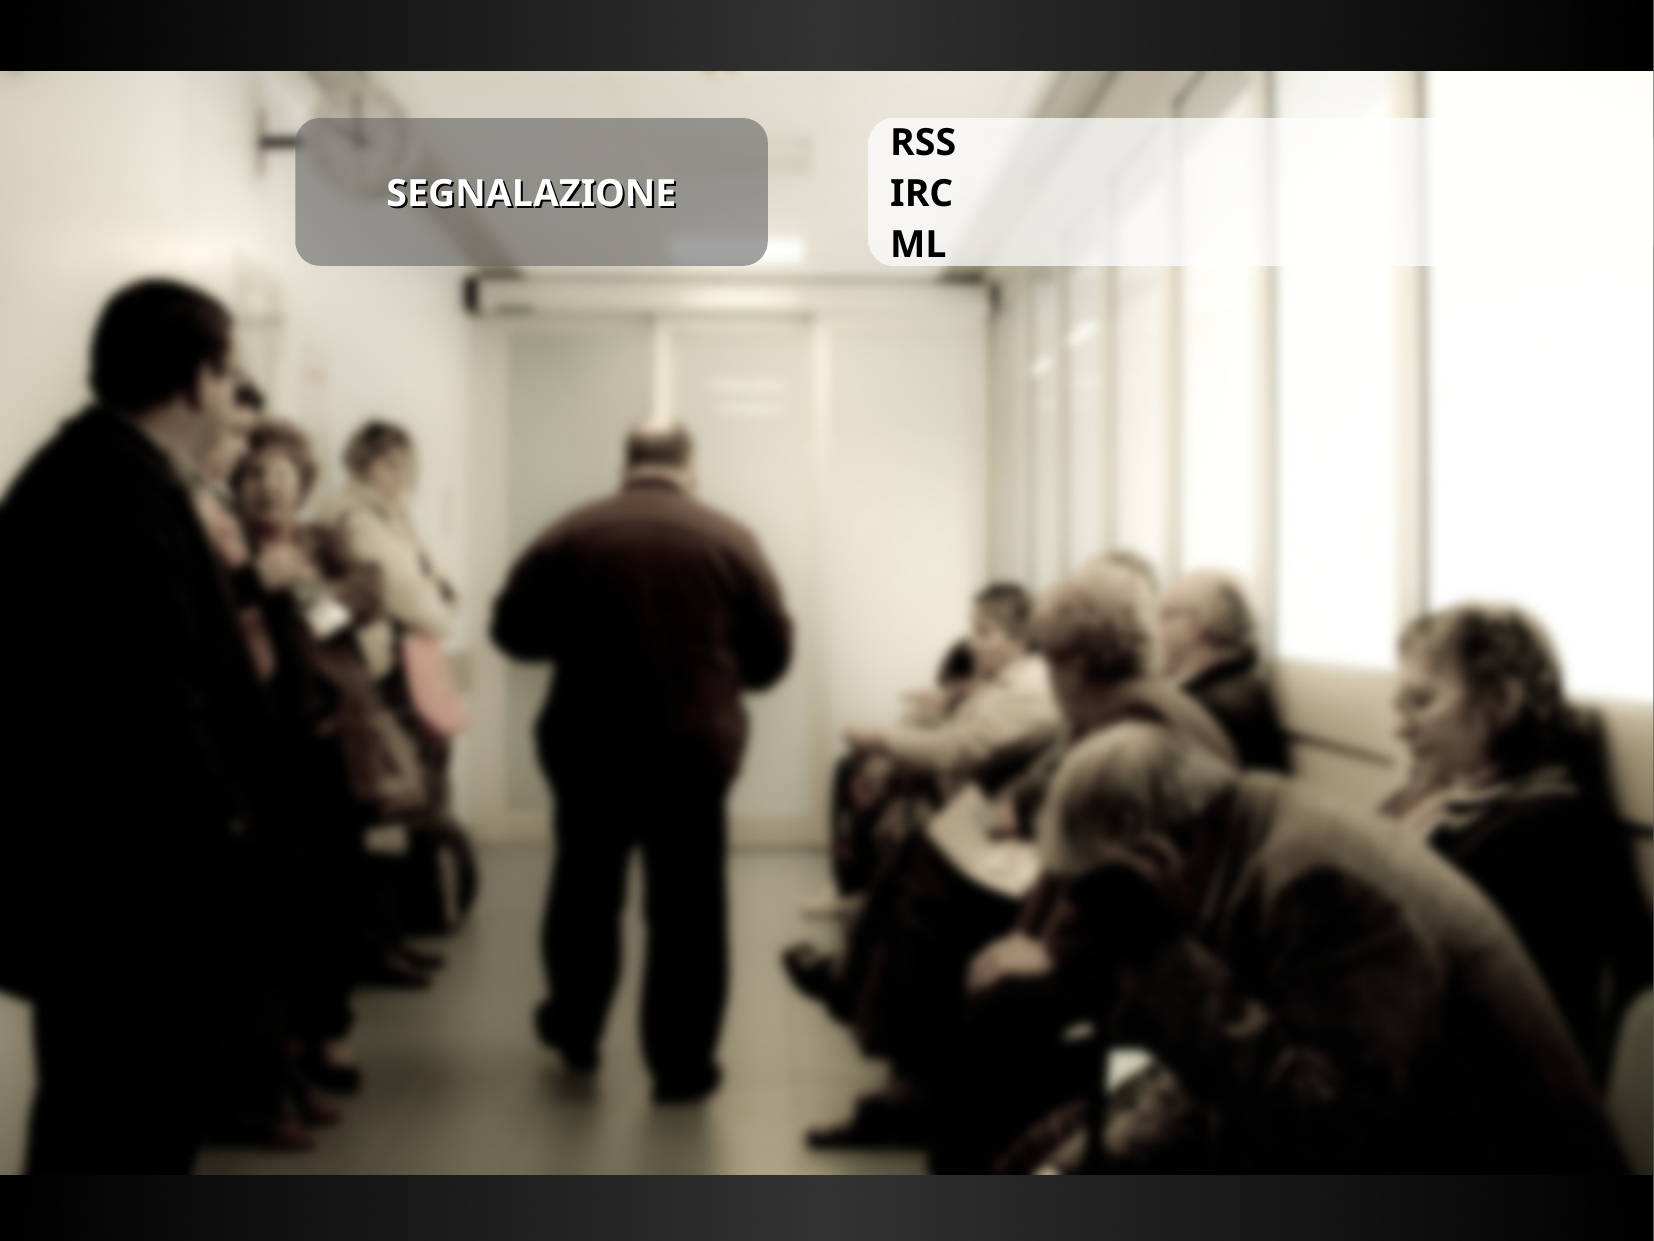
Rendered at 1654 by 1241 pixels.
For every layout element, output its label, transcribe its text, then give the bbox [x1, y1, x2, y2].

text_box RSS IRC ML [868, 118, 1654, 266]
text_box SEGNALAZIONE [295, 118, 768, 266]
picture [0, 0, 1654, 1241]
